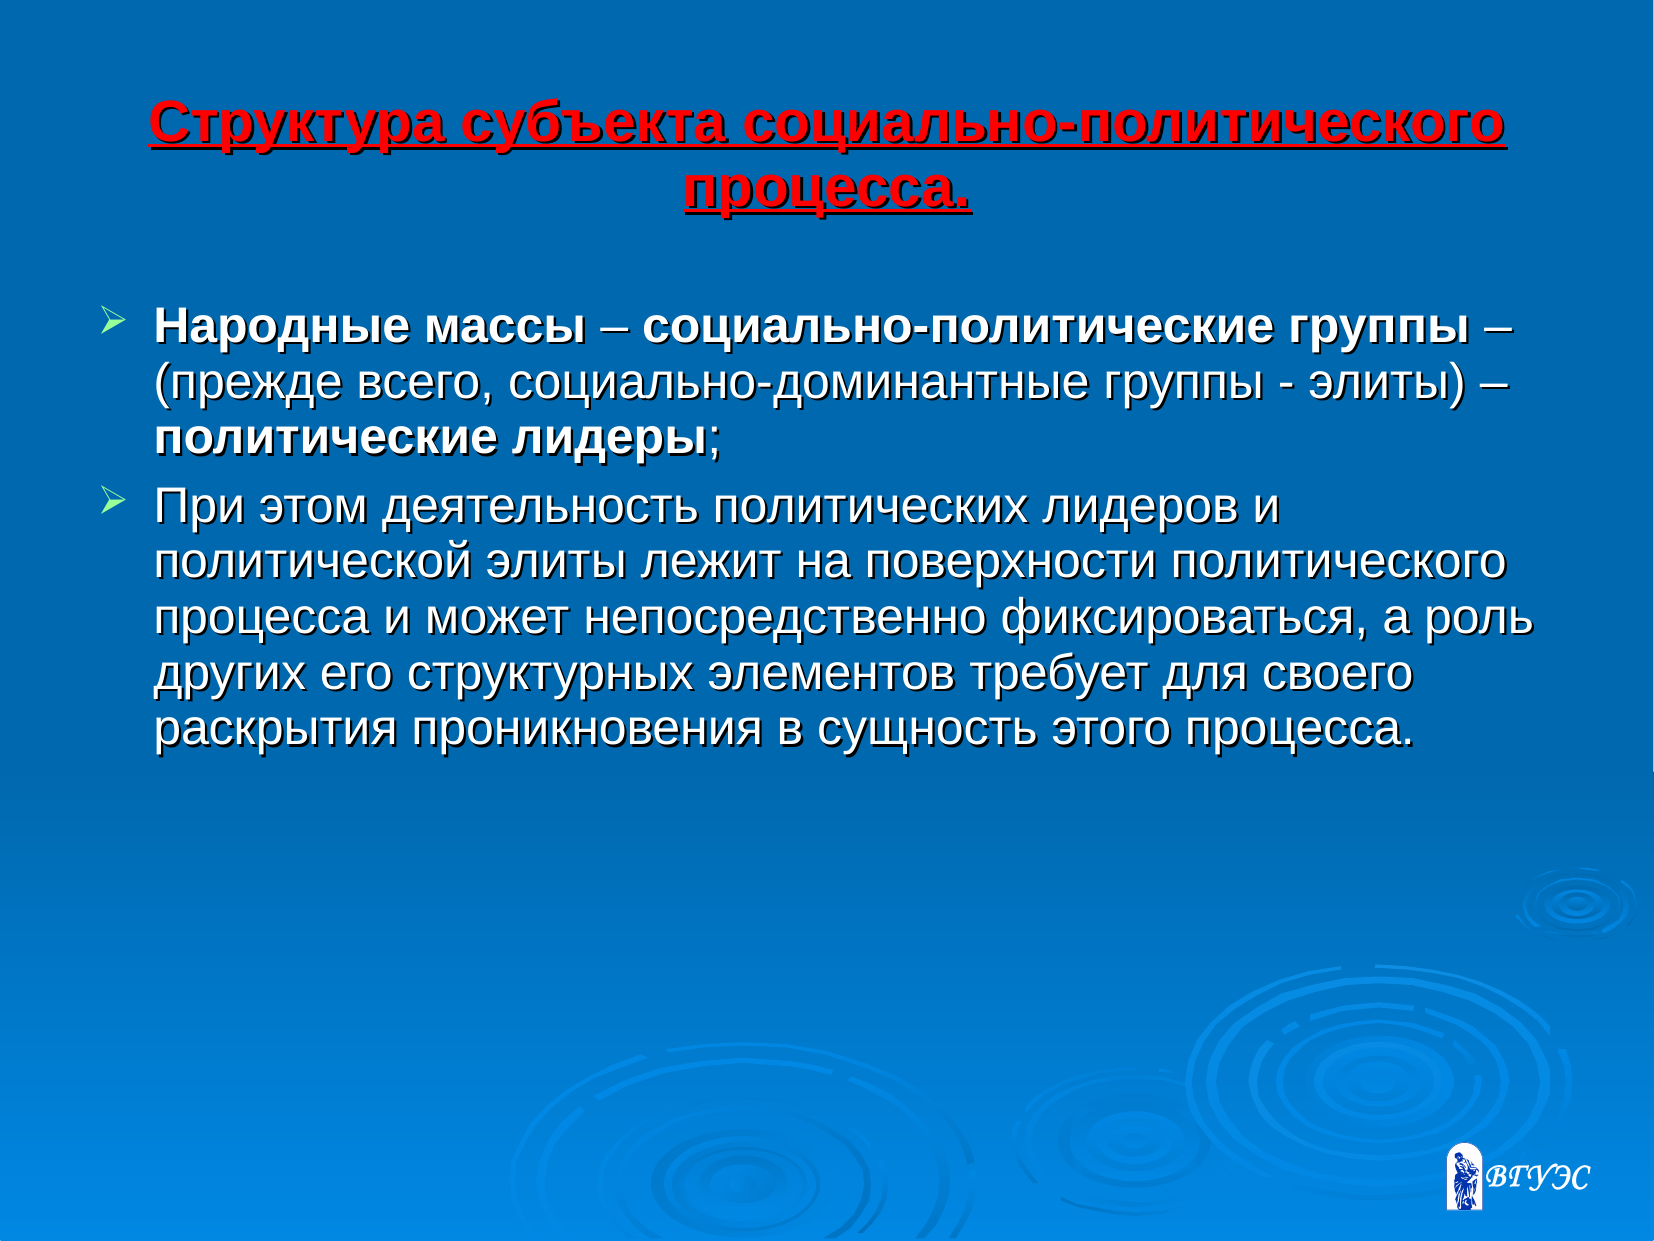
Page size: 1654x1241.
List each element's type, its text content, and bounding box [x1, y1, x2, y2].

picture [1446, 1142, 1592, 1211]
title Структура субъекта социально-политического процесса. [82, 50, 1571, 257]
list Народные массы – социально-политические группы – (прежде всего, социально-доминантные группы - элиты) – политические лидеры; При этом деятельность политических лидеров и политической элиты лежит на поверхности политического процесса и может непосредственно фиксироваться, а роль других его структурных элементов требует для своего раскрытия проникновения в сущность этого процесса. [82, 289, 1571, 1108]
